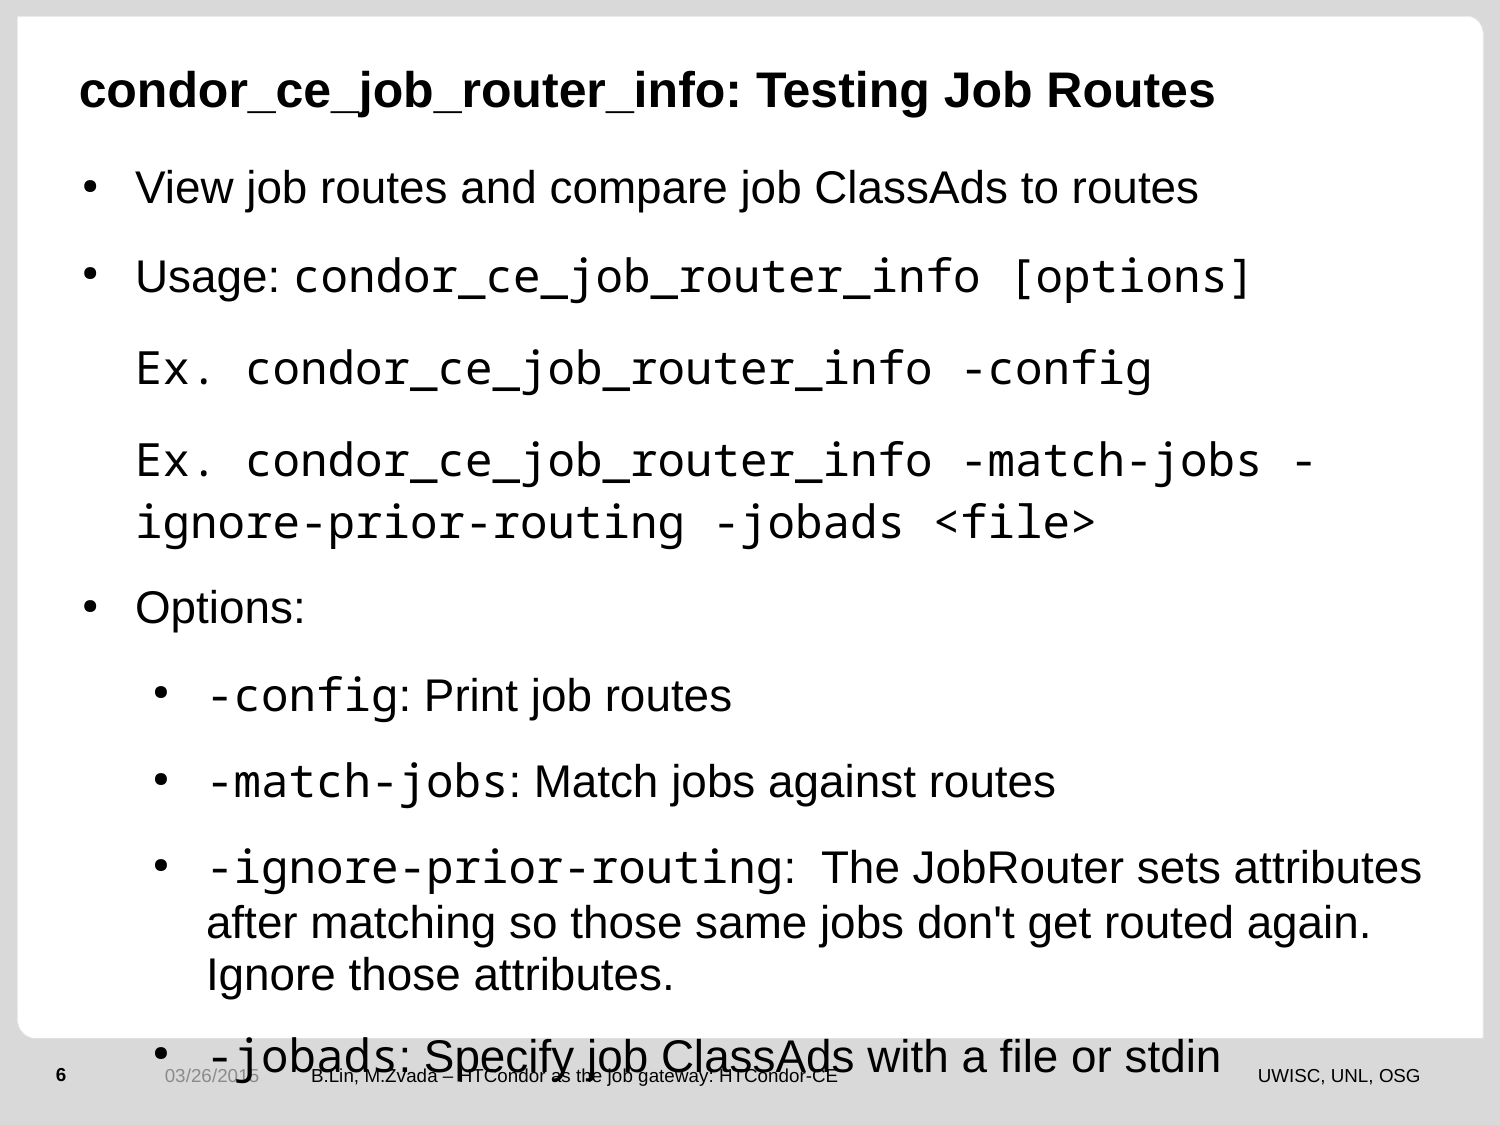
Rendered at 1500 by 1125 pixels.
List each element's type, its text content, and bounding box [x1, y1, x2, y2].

picture [0, 0, 1500, 1125]
list View job routes and compare job ClassAds to routes Usage: condor_ce_job_router_info [options] Ex. condor_ce_job_router_info -config Ex. condor_ce_job_router_info -match-jobs -ignore-prior-routing -jobads <file> Options: -config: Print job routes -match-jobs: Match jobs against routes -ignore-prior-routing: The JobRouter sets attributes after matching so those same jobs don't get routed again. Ignore those attributes. -jobads: Specify job ClassAds with a file or stdin [64, 162, 1436, 1125]
title condor_ce_job_router_info: Testing Job Routes [64, 54, 1261, 147]
